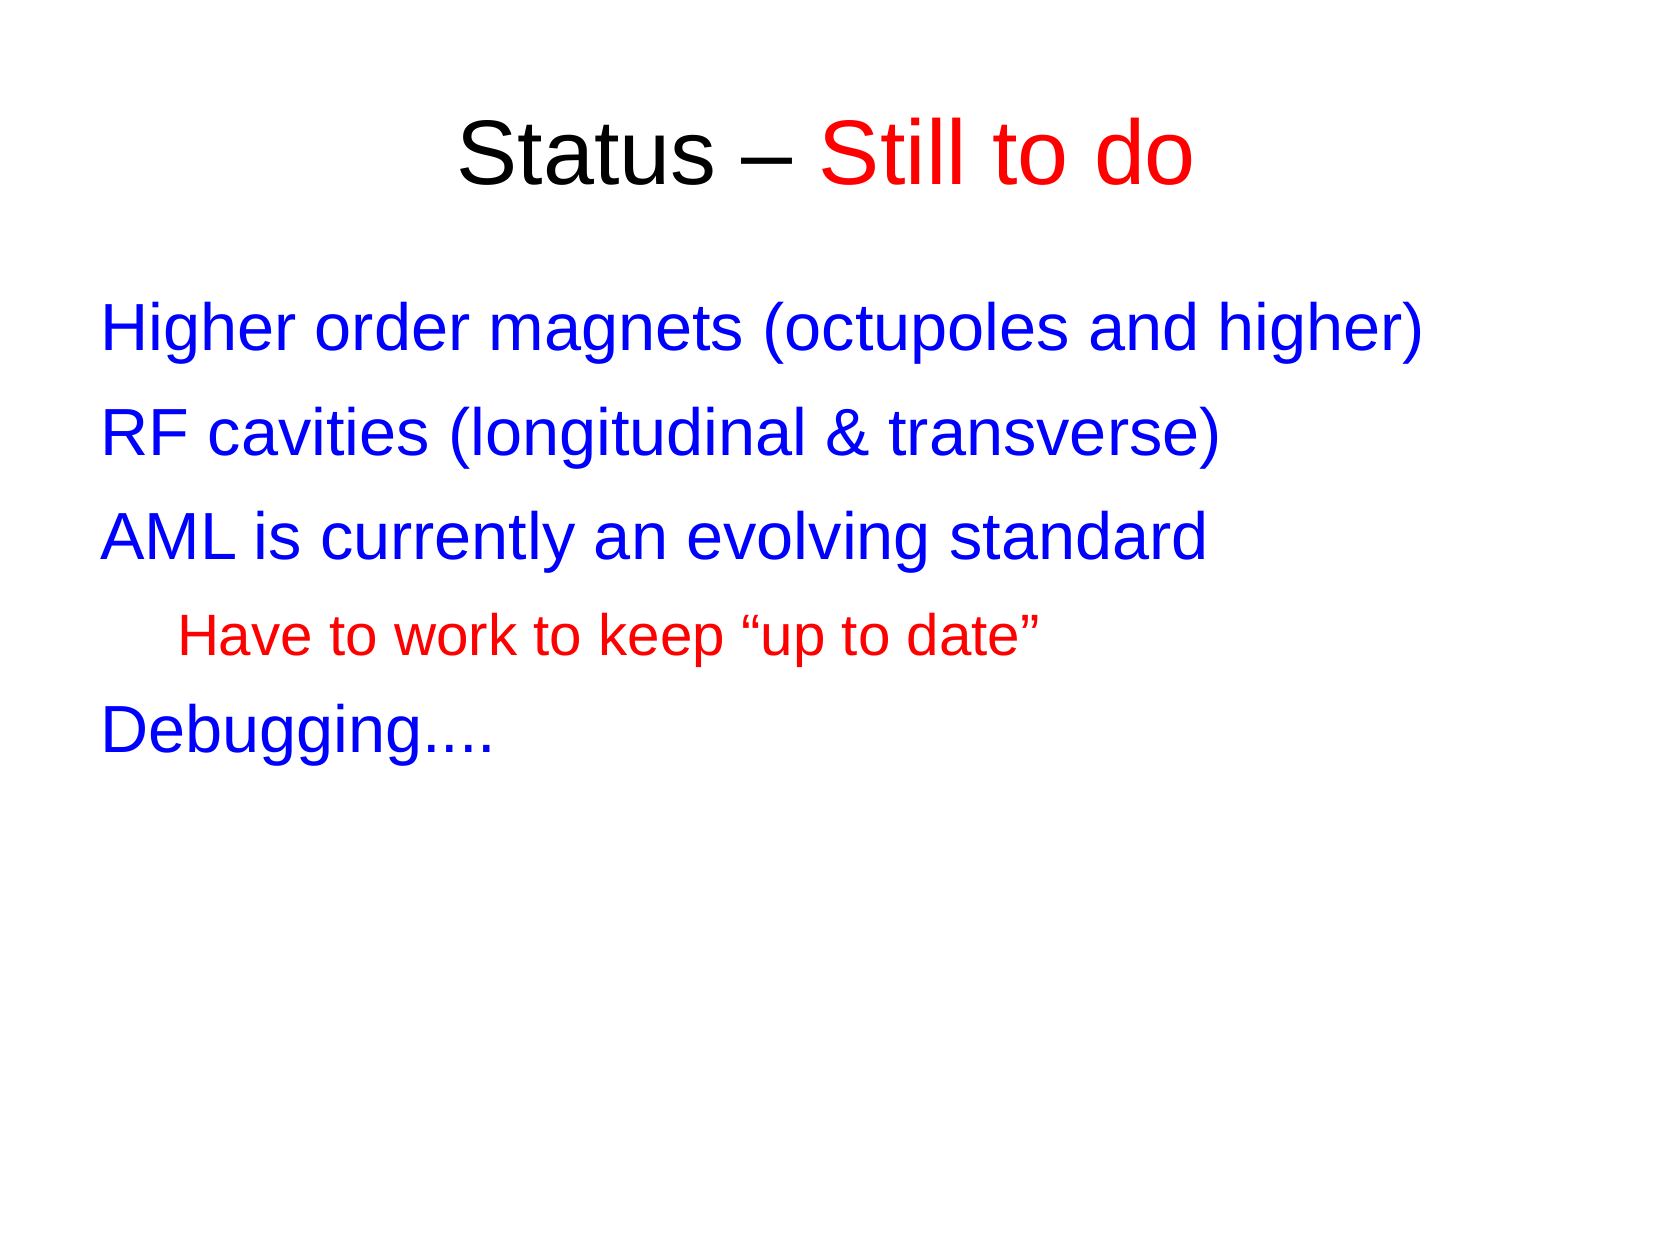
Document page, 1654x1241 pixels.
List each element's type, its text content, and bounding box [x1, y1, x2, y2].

list Higher order magnets (octupoles and higher) RF cavities (longitudinal & transverse) AML is currently an evolving standard Have to work to keep “up to date” Debugging.... [82, 290, 1571, 1109]
title Status – Still to do [82, 49, 1571, 257]
